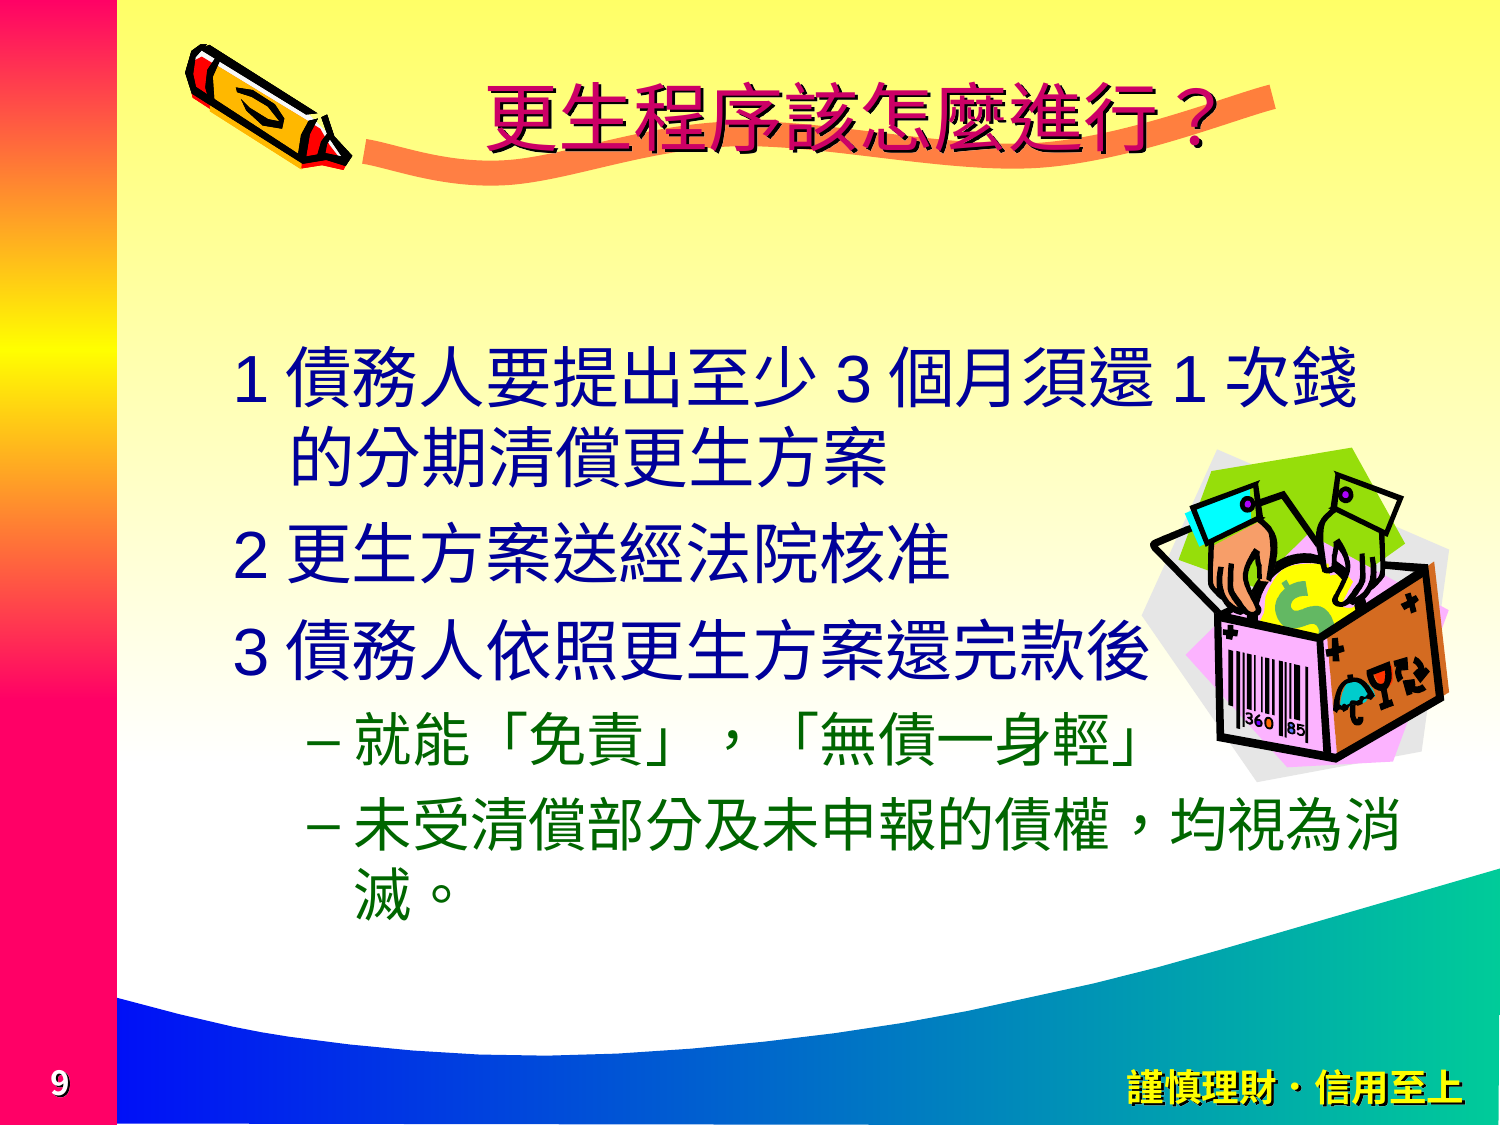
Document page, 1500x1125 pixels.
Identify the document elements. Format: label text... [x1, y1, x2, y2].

title 更生程序該怎麼進行？ [469, 62, 1438, 163]
list 1債務人要提出至少3個月須還1次錢的分期清償更生方案 2更生方案送經法院核准 3債務人依照更生方案還完款後 就能「免責」，「無債一身輕」 未受清償部分及未申報的債權，均視為消滅。 [217, 230, 1438, 1021]
picture [1141, 442, 1454, 787]
